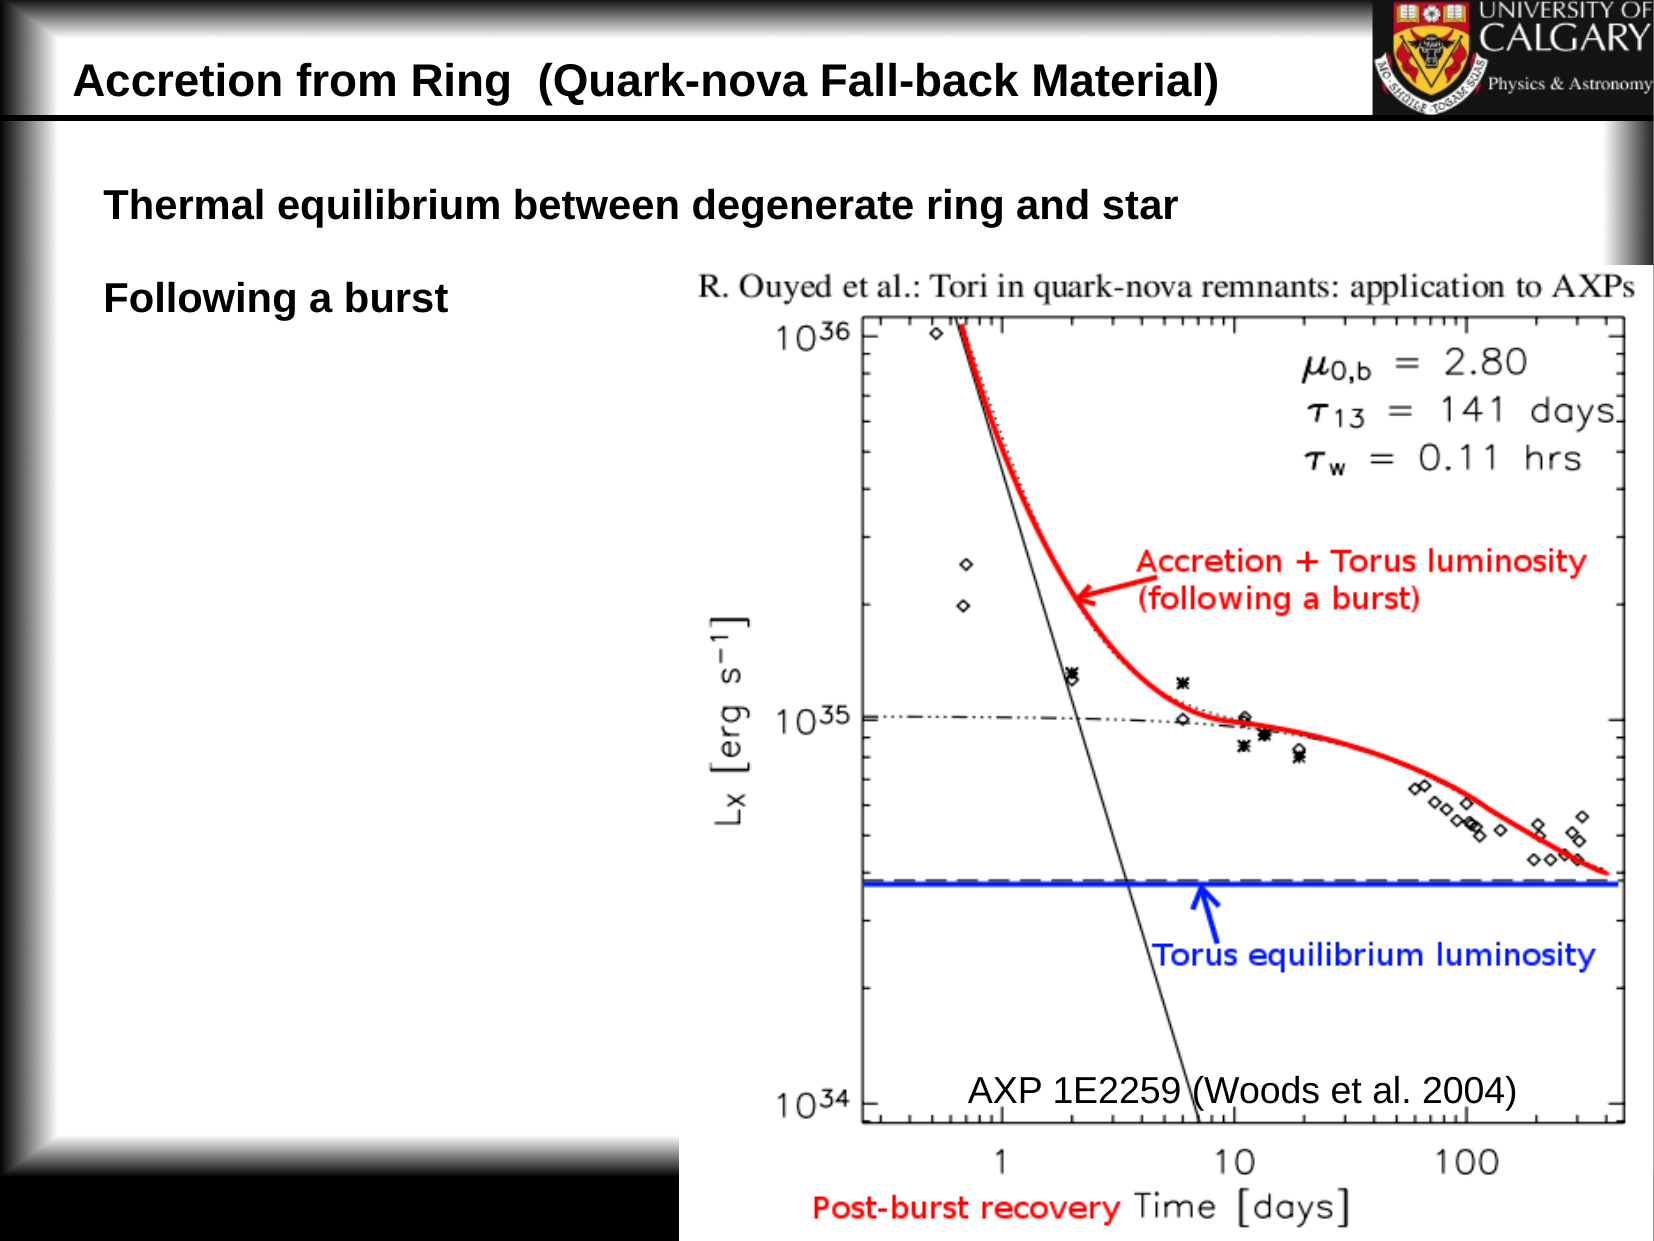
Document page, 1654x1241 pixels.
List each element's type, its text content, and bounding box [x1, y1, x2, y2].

text_box Accretion from Ring (Quark-nova Fall-back Material) [54, 45, 1239, 115]
text_box Thermal equilibrium between degenerate ring and star Following a burst [88, 173, 1195, 329]
text_box AXP 1E2259 (Woods et al. 2004) [950, 1059, 1536, 1122]
picture [0, 0, 1654, 115]
picture [0, 121, 1654, 1241]
